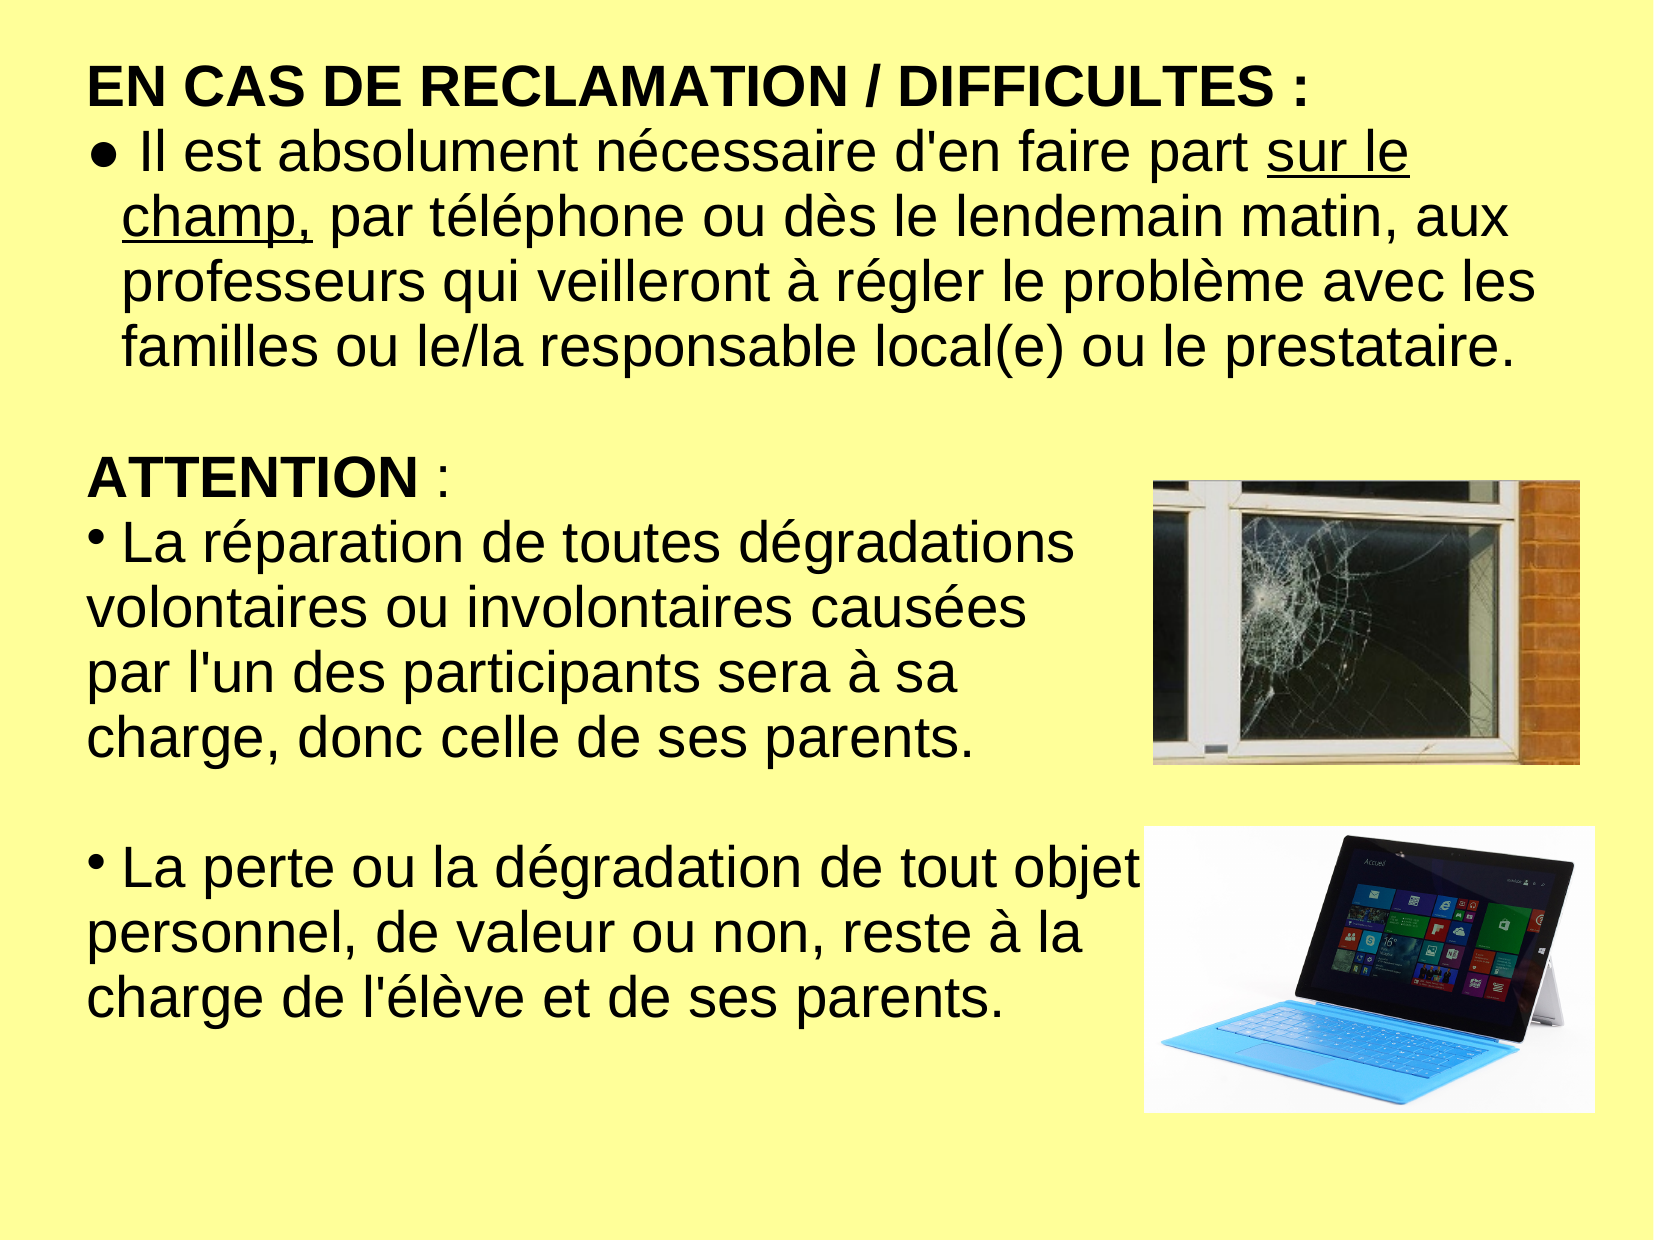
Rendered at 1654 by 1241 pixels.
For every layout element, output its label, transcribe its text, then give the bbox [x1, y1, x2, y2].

picture [1144, 826, 1595, 1114]
text_box EN CAS DE RECLAMATION / DIFFICULTES : ● Il est absolument nécessaire d'en faire part sur le champ, par téléphone ou dès le lendemain matin, aux professeurs qui veilleront à régler le problème avec les familles ou le/la responsable local(e) ou le prestataire. ATTENTION : La réparation de toutes dégradations volontaires ou involontaires causées par l'un des participants sera à sa charge, donc celle de ses parents. La perte ou la dégradation de tout objet personnel, de valeur ou non, reste à la charge de l'élève et de ses parents. [71, 47, 1560, 1199]
picture [1153, 480, 1580, 765]
